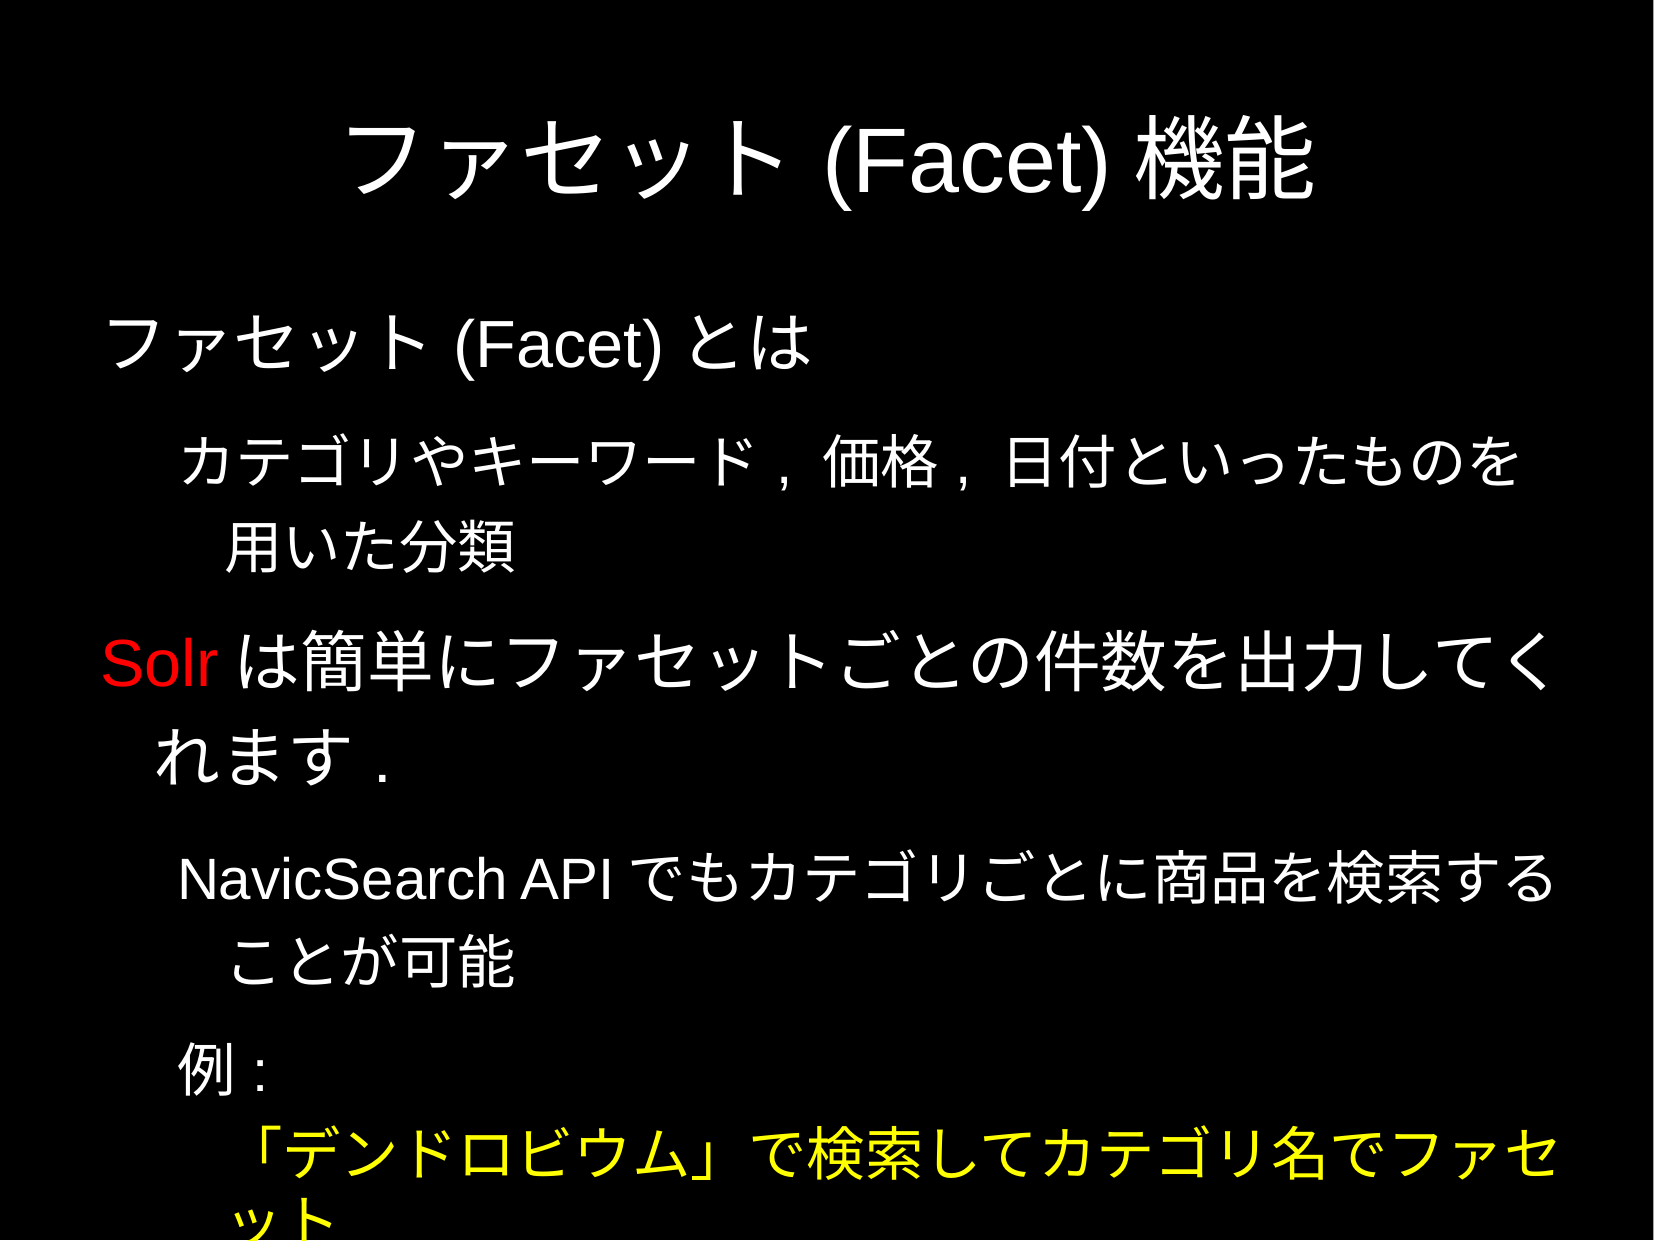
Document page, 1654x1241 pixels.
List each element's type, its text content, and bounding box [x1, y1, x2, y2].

title ファセット(Facet)機能 [82, 49, 1571, 257]
list ファセット(Facet)とは カテゴリやキーワード, 価格, 日付といったものを用いた分類 Solrは簡単にファセットごとの件数を出力してくれます. NavicSearch APIでもカテゴリごとに商品を検索することが可能 例: 「デンドロビウム」で検索してカテゴリ名でファセット [82, 290, 1571, 1211]
